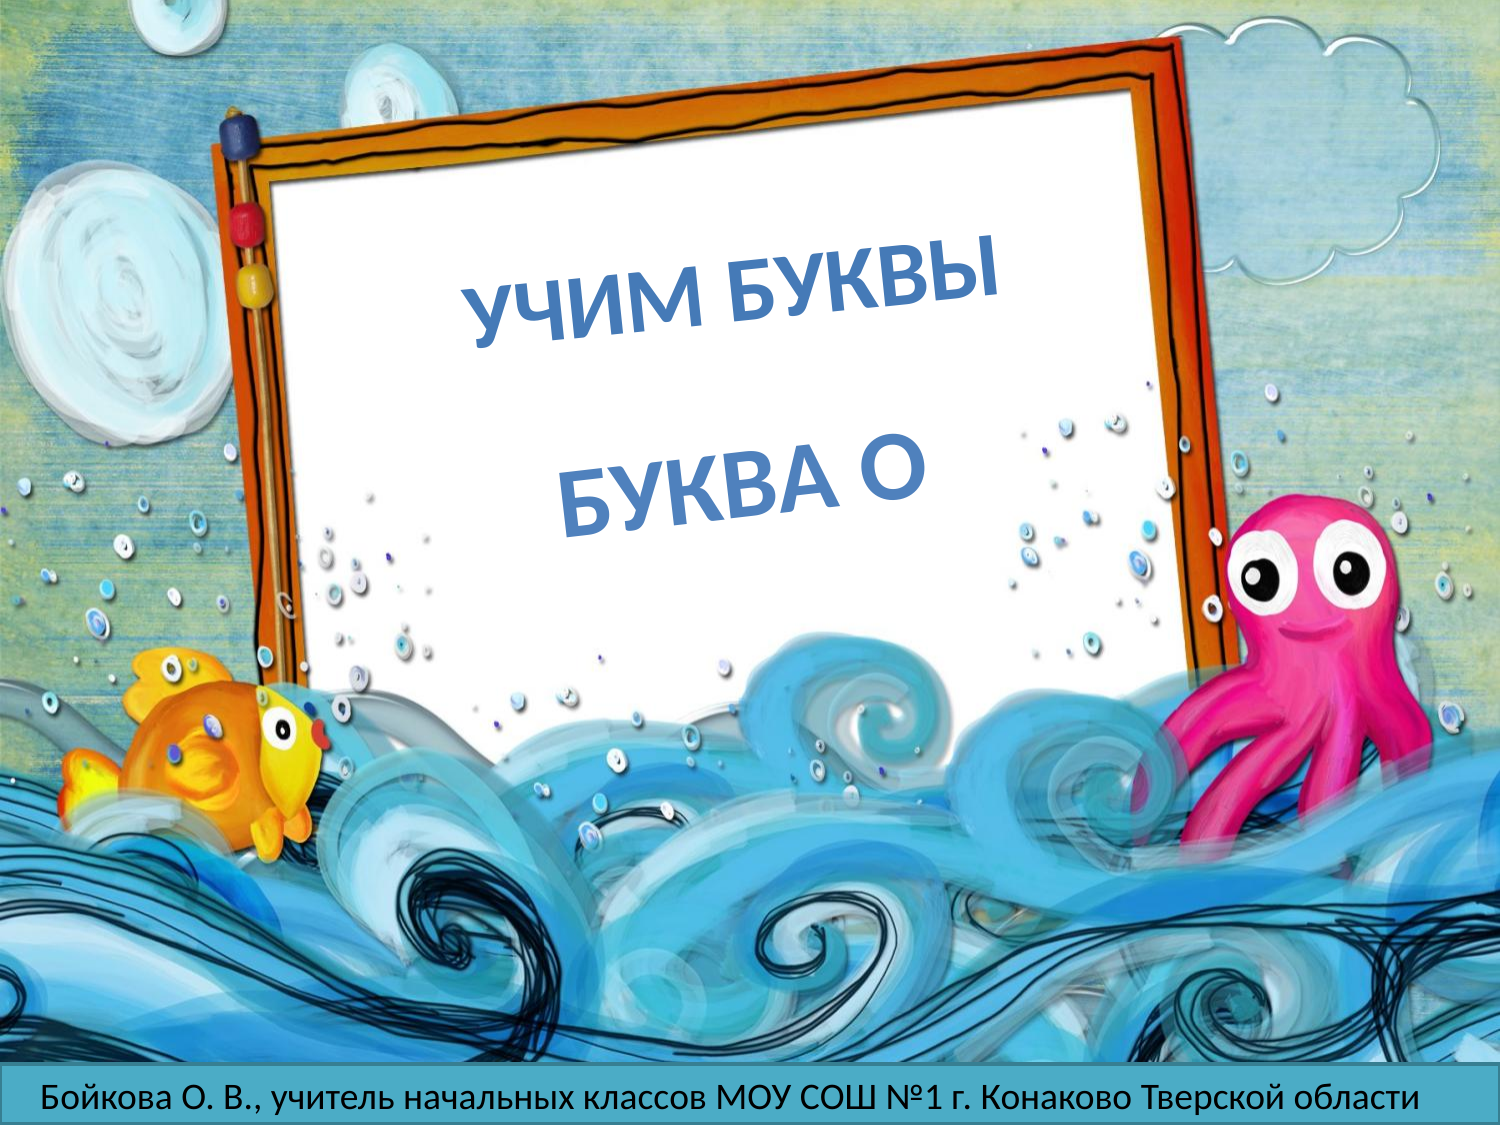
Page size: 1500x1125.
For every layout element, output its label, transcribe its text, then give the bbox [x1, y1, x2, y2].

picture [0, 0, 1500, 1064]
text_box Бойкова О. В., учитель начальных классов МОУ СОШ №1 г. Конаково Тверской области [0, 1064, 1500, 1125]
text_box БУКВА О [534, 387, 949, 568]
text_box УЧИМ БУКВЫ [442, 193, 1023, 377]
